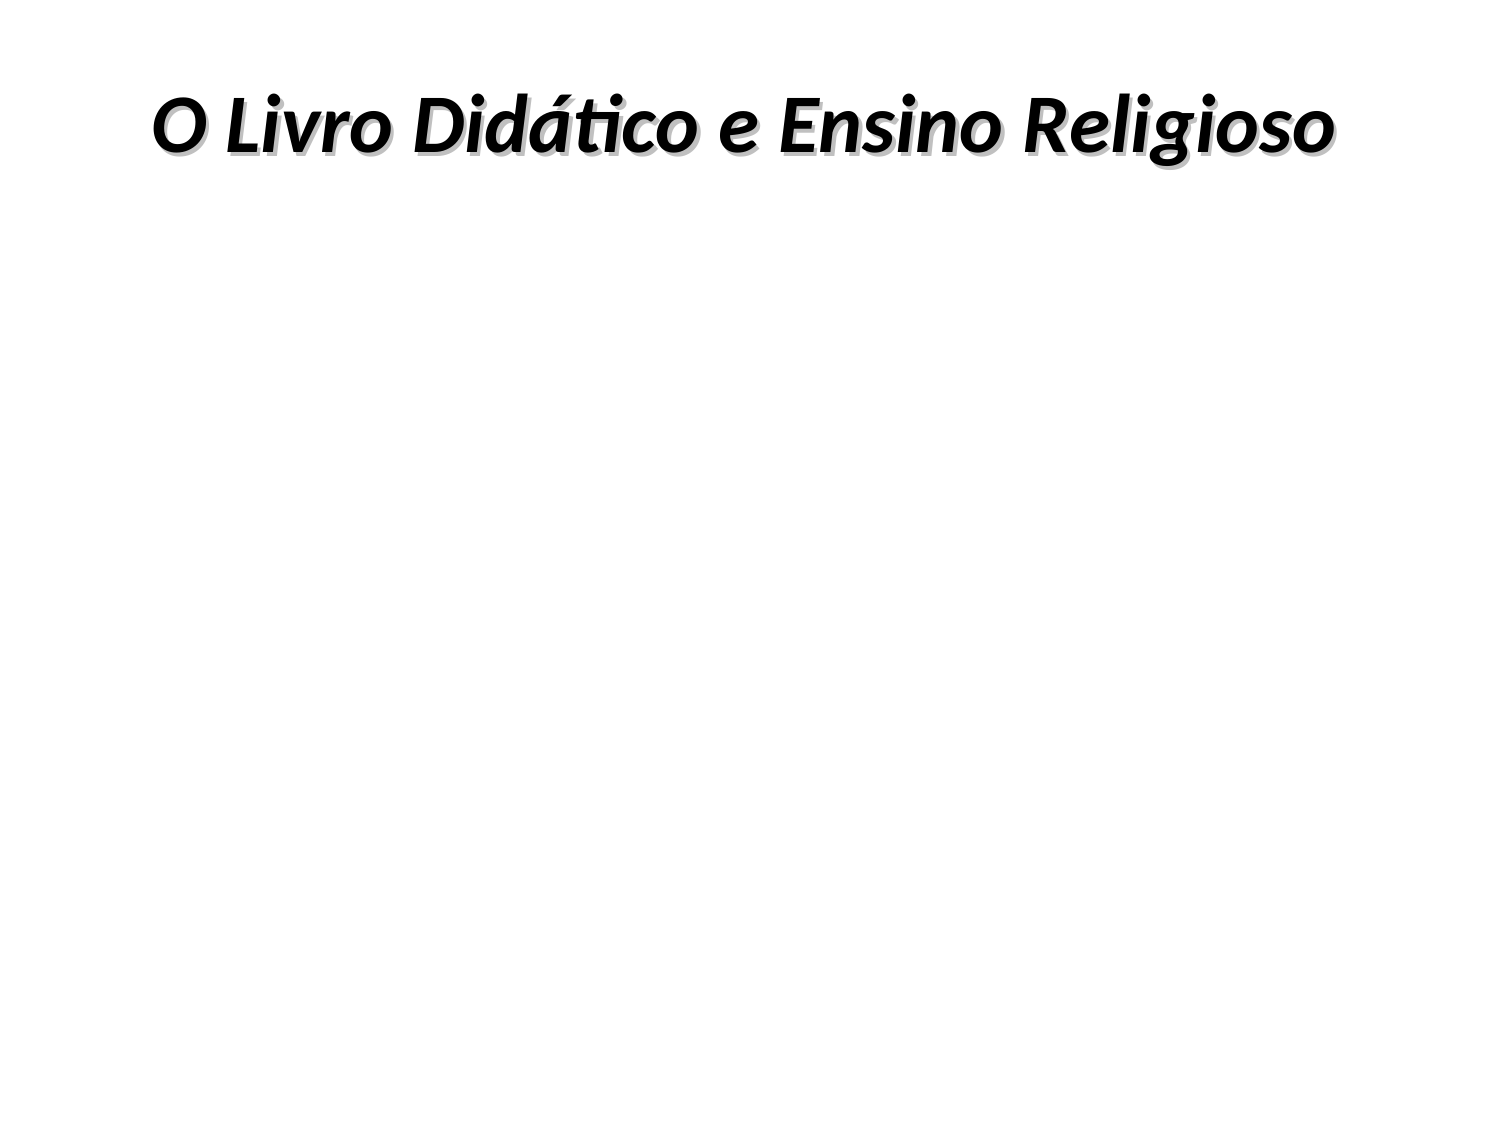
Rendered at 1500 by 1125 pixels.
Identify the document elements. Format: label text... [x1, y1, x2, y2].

title O Livro Didático e Ensino Religioso [76, 12, 1412, 228]
